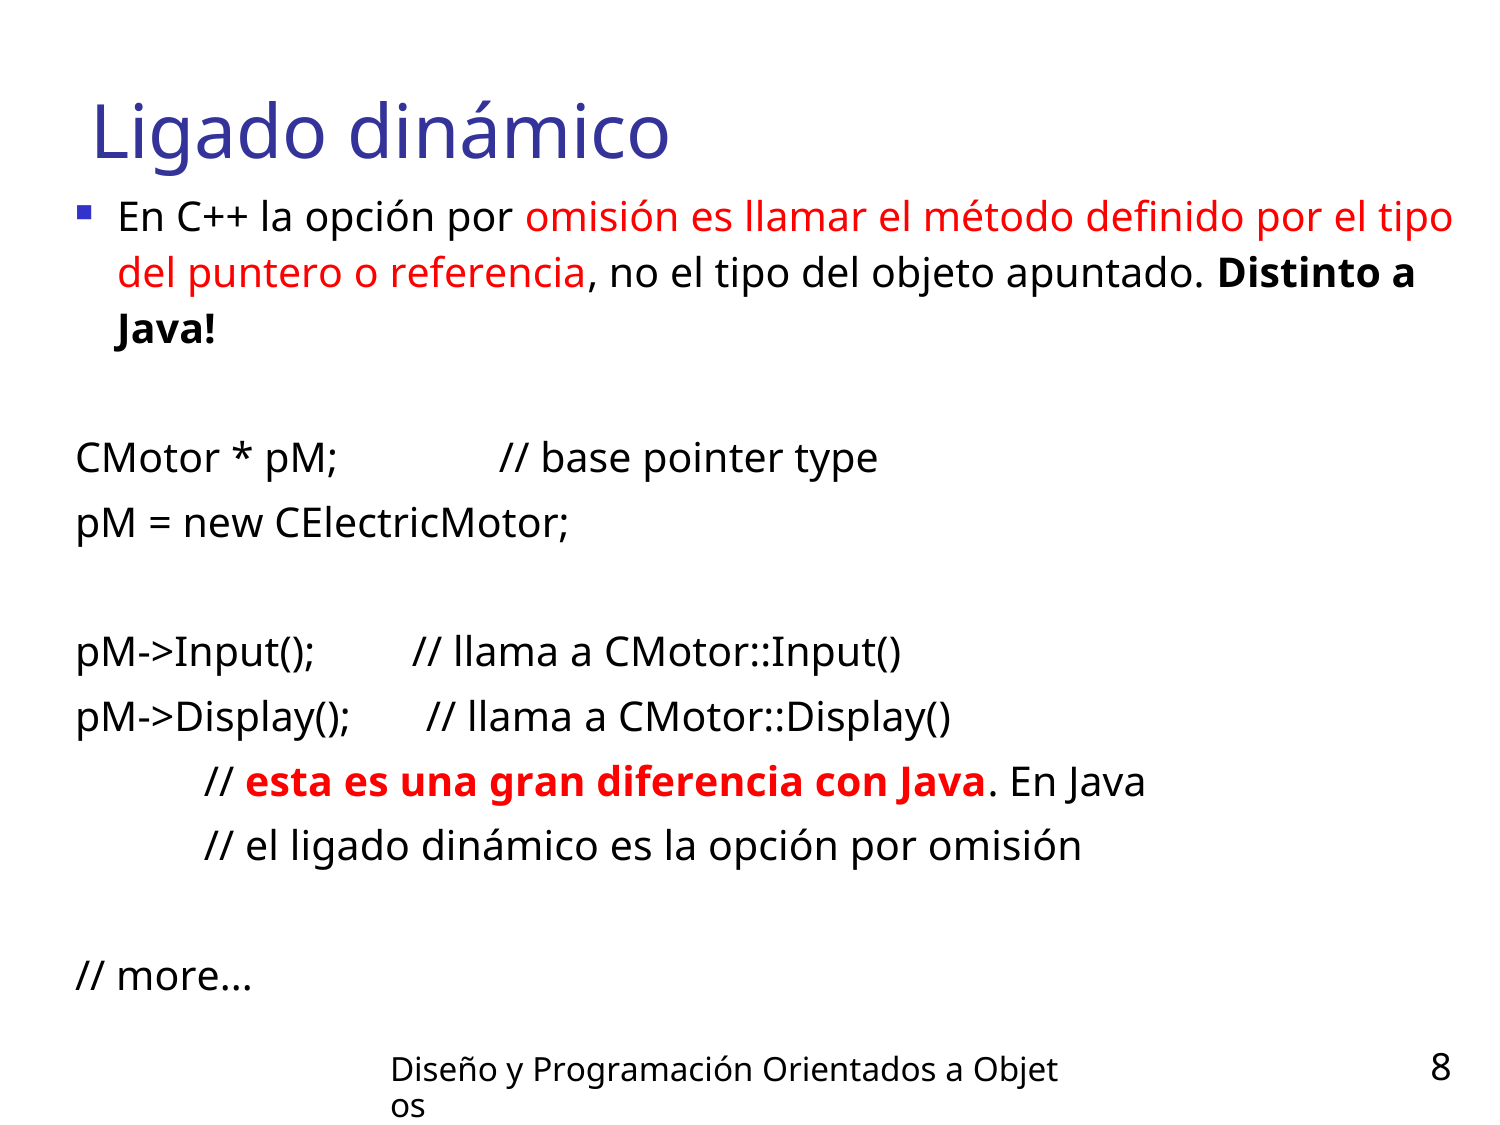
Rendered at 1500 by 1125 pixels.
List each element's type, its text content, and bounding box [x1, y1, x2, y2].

list En C++ la opción por omisión es llamar el método definido por el tipo del puntero o referencia, no el tipo del objeto apuntado. Distinto a Java! CMotor * pM; // base pointer type pM = new CElectricMotor; pM->Input(); // llama a CMotor::Input()‏ pM->Display(); // llama a CMotor::Display()‏ // esta es una gran diferencia con Java. En Java // el ligado dinámico es la opción por omisión // more... [75, 187, 1462, 1013]
title Ligado dinámico [75, 10, 1466, 188]
